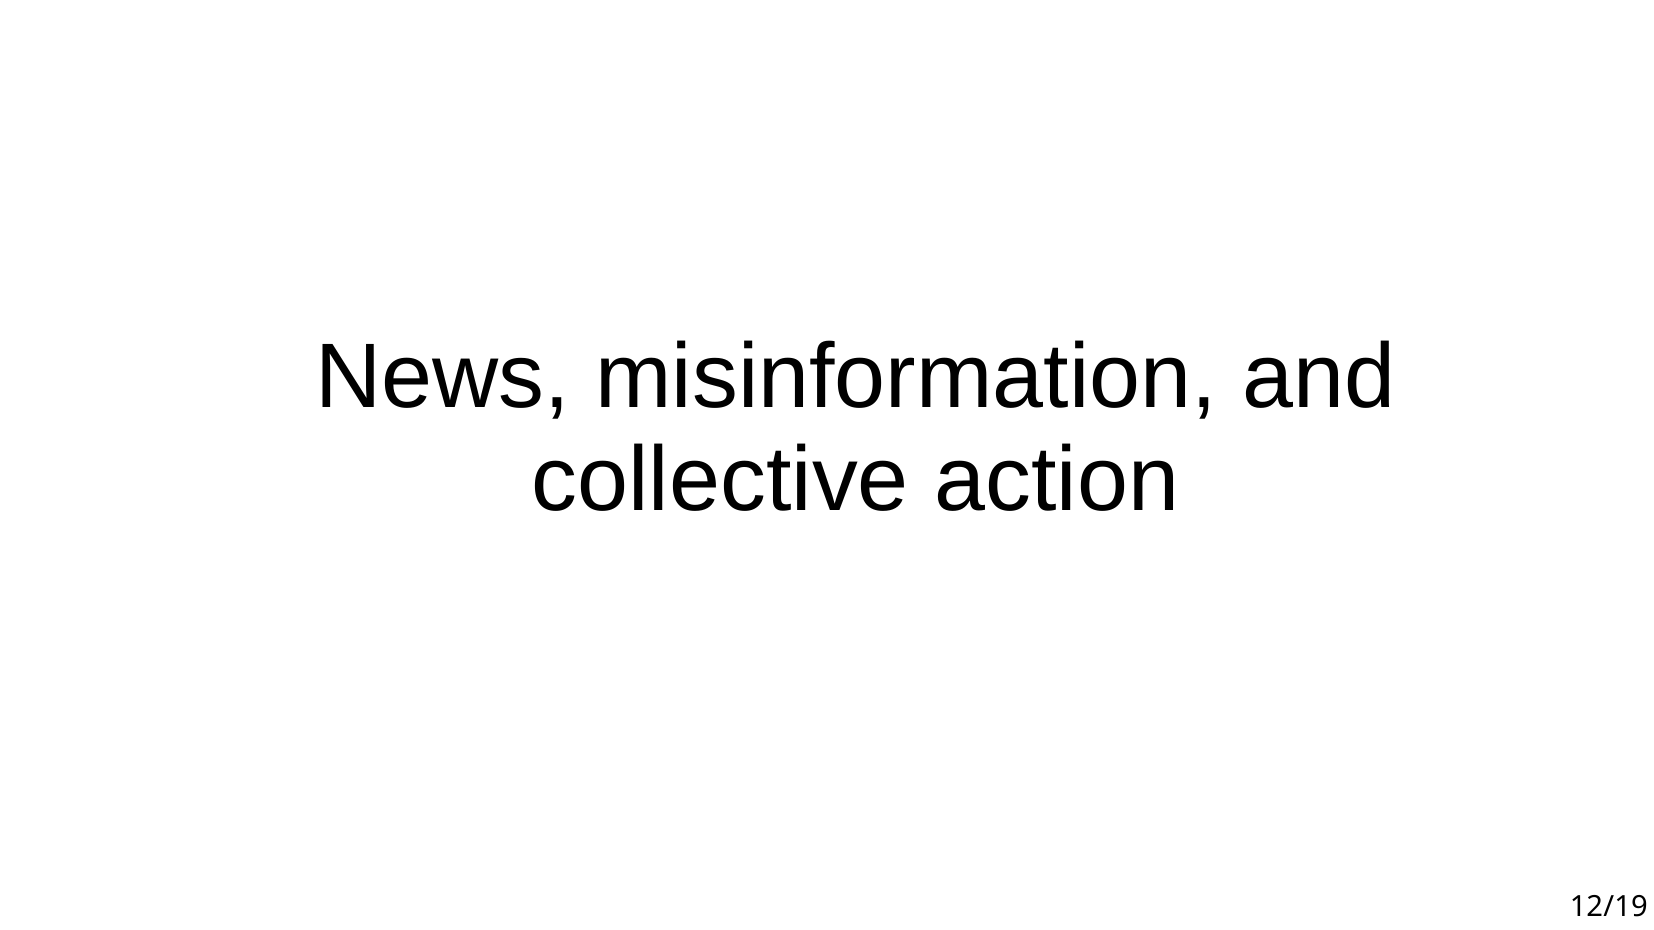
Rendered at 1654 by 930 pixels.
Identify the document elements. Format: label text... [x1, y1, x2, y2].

subtitle News, misinformation, and collective action [165, 324, 1547, 530]
